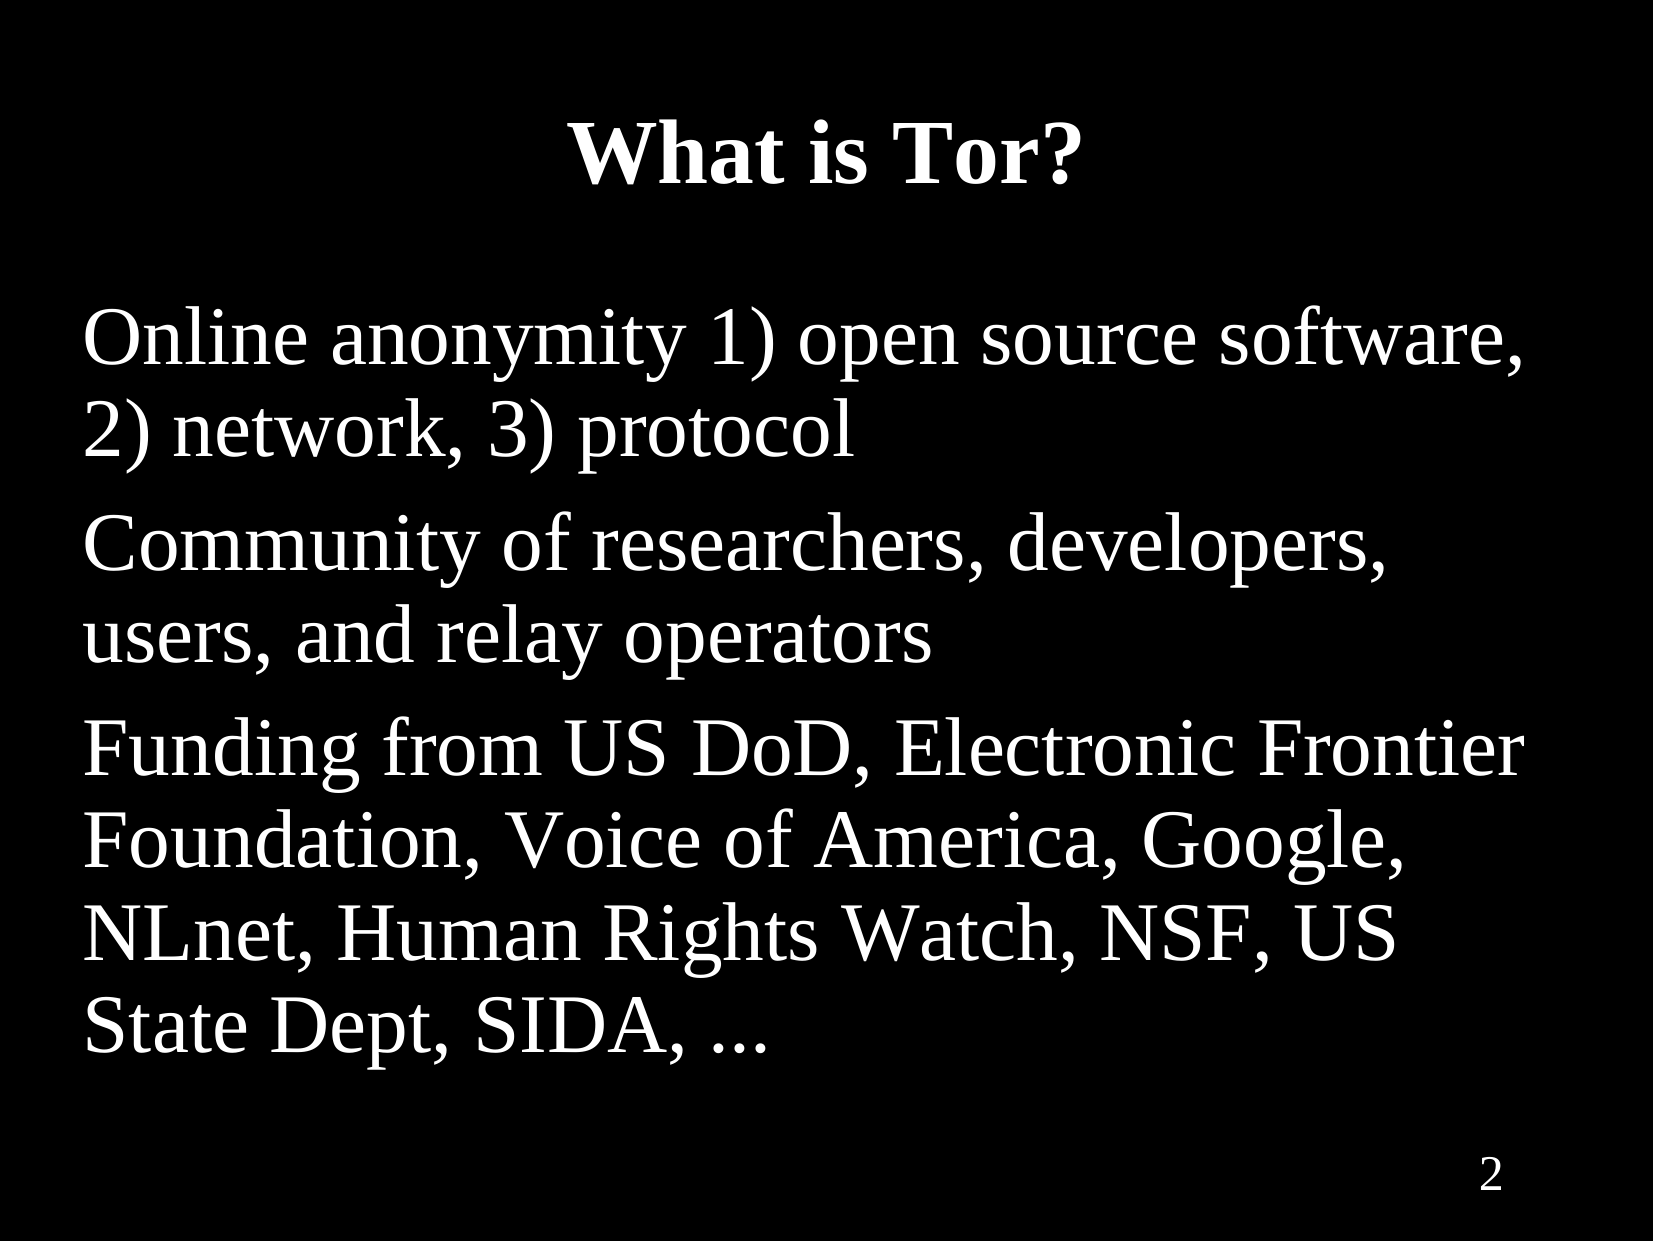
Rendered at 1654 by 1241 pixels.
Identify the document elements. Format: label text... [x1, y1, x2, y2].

list Online anonymity 1) open source software, 2) network, 3) protocol Community of researchers, developers, users, and relay operators Funding from US DoD, Electronic Frontier Foundation, Voice of America, Google, NLnet, Human Rights Watch, NSF, US State Dept, SIDA, ... [82, 290, 1571, 1109]
title What is Tor? [82, 49, 1571, 257]
